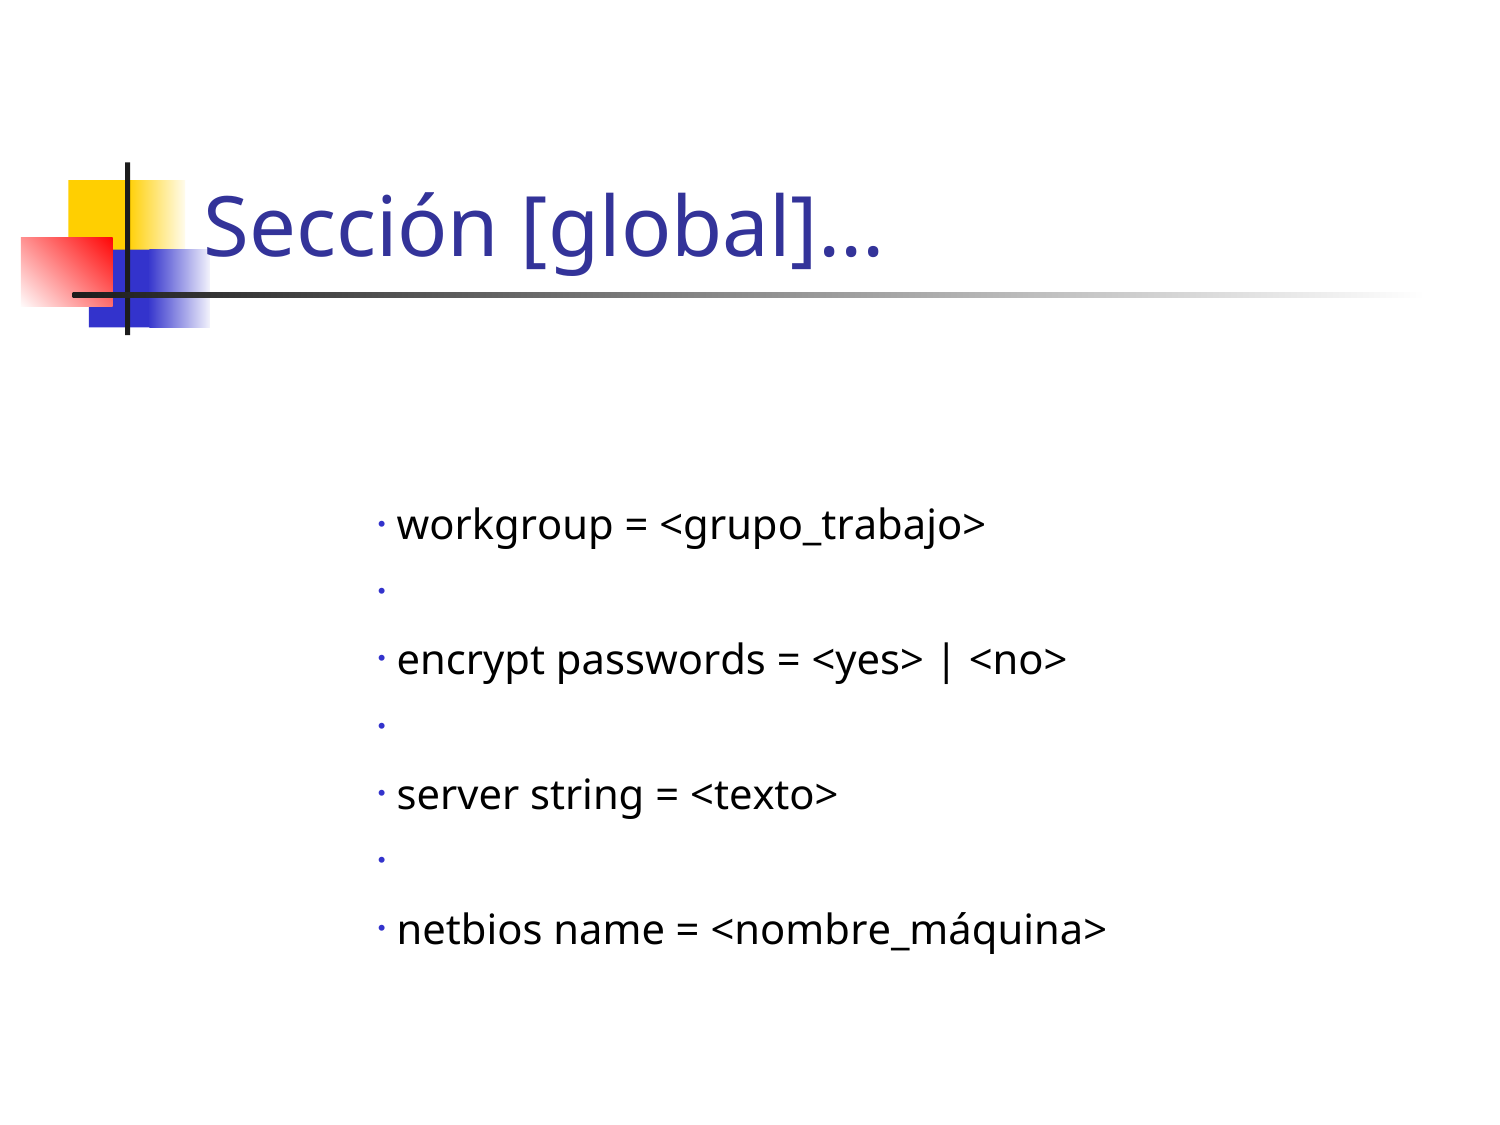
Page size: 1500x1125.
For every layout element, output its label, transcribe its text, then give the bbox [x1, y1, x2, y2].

title Sección [global]... [188, 101, 1468, 289]
text_box workgroup = <grupo_trabajo> encrypt passwords = <yes> | <no> server string = <texto> netbios name = <nombre_máquina> [362, 487, 1413, 951]
